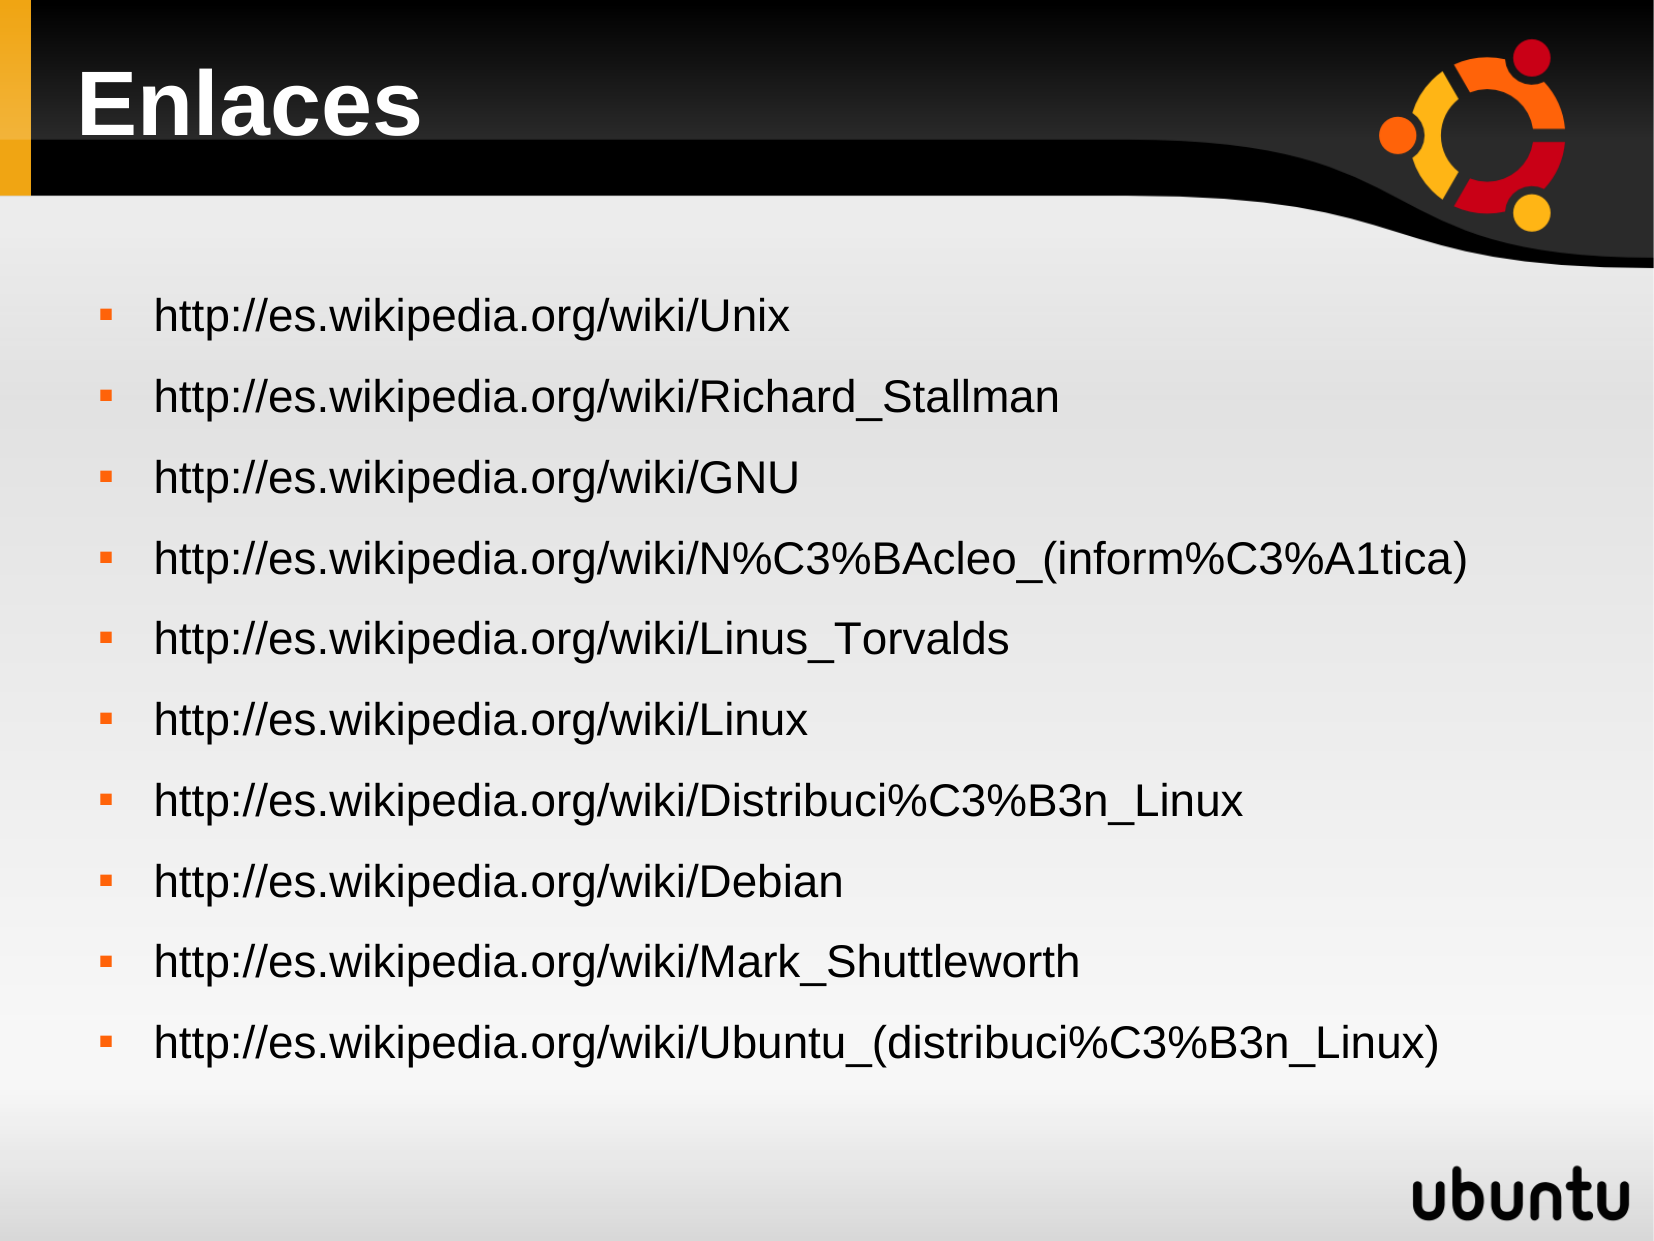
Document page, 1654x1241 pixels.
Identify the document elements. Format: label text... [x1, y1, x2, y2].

list http://es.wikipedia.org/wiki/Unix http://es.wikipedia.org/wiki/Richard_Stallman http://es.wikipedia.org/wiki/GNU http://es.wikipedia.org/wiki/N%C3%BAcleo_(inform%C3%A1tica) http://es.wikipedia.org/wiki/Linus_Torvalds http://es.wikipedia.org/wiki/Linux http://es.wikipedia.org/wiki/Distribuci%C3%B3n_Linux http://es.wikipedia.org/wiki/Debian http://es.wikipedia.org/wiki/Mark_Shuttleworth http://es.wikipedia.org/wiki/Ubuntu_(distribuci%C3%B3n_Linux) [82, 290, 1571, 1094]
picture [0, 0, 1654, 1241]
title Enlaces [76, 0, 1565, 208]
